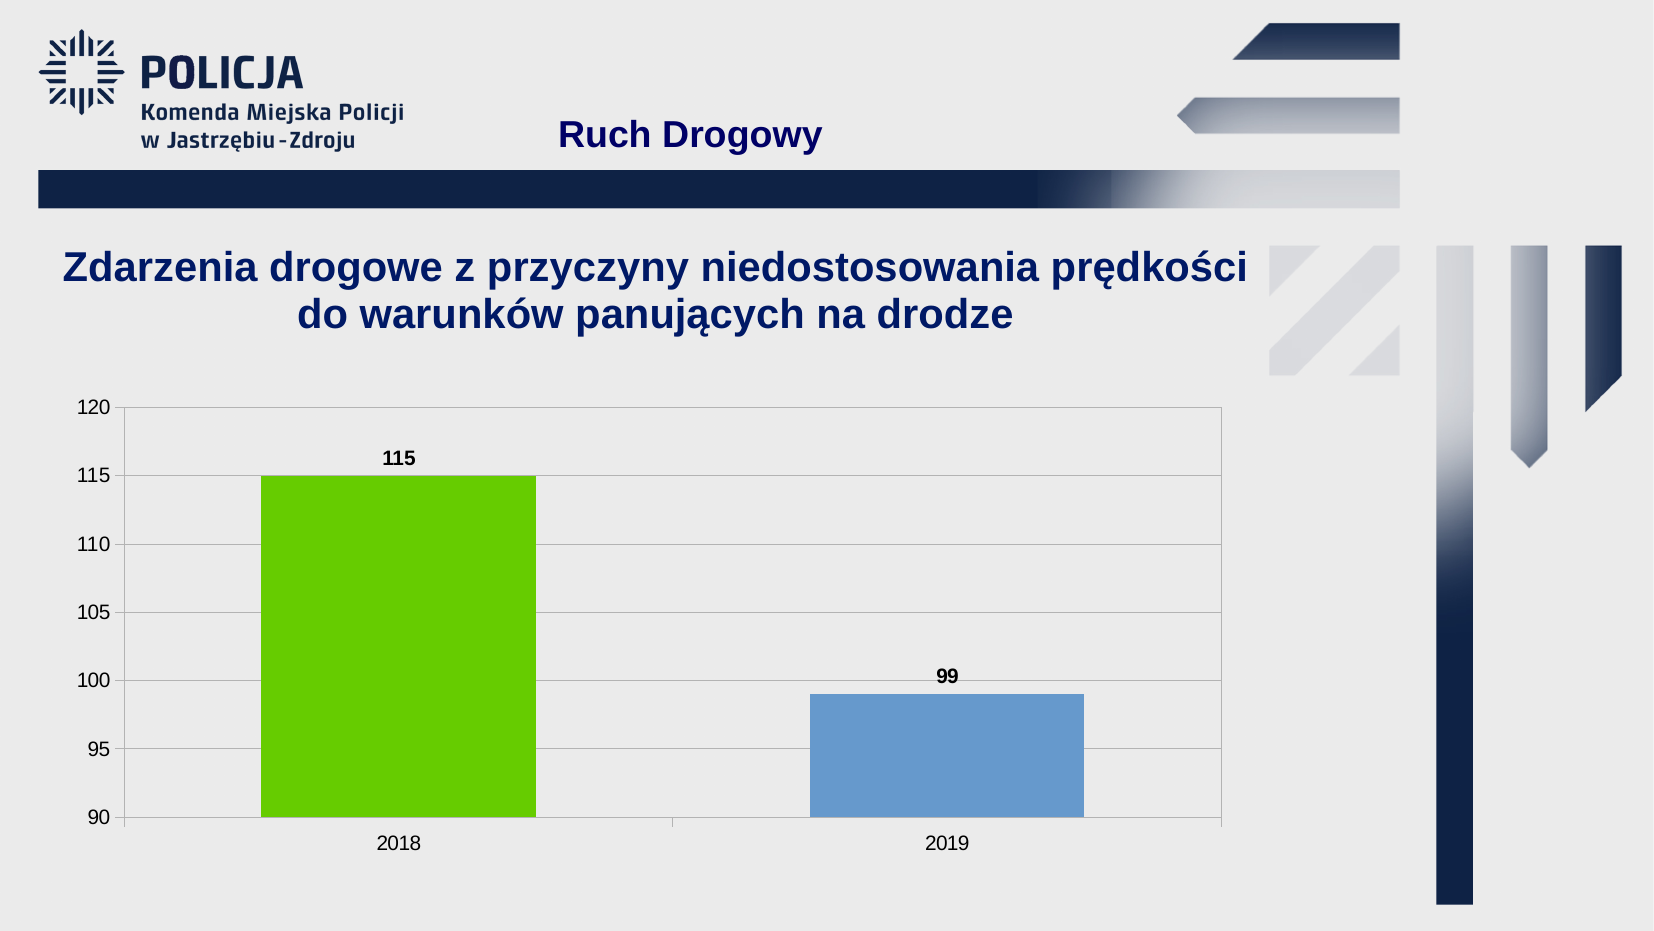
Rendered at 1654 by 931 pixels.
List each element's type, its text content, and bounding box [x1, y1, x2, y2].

title Zdarzenia drogowe z przyczyny niedostosowania prędkości do warunków panujących na drodze [47, 212, 1264, 368]
text_box Ruch Drogowy [543, 106, 838, 164]
picture [0, 0, 1654, 931]
chart [71, 368, 1264, 886]
